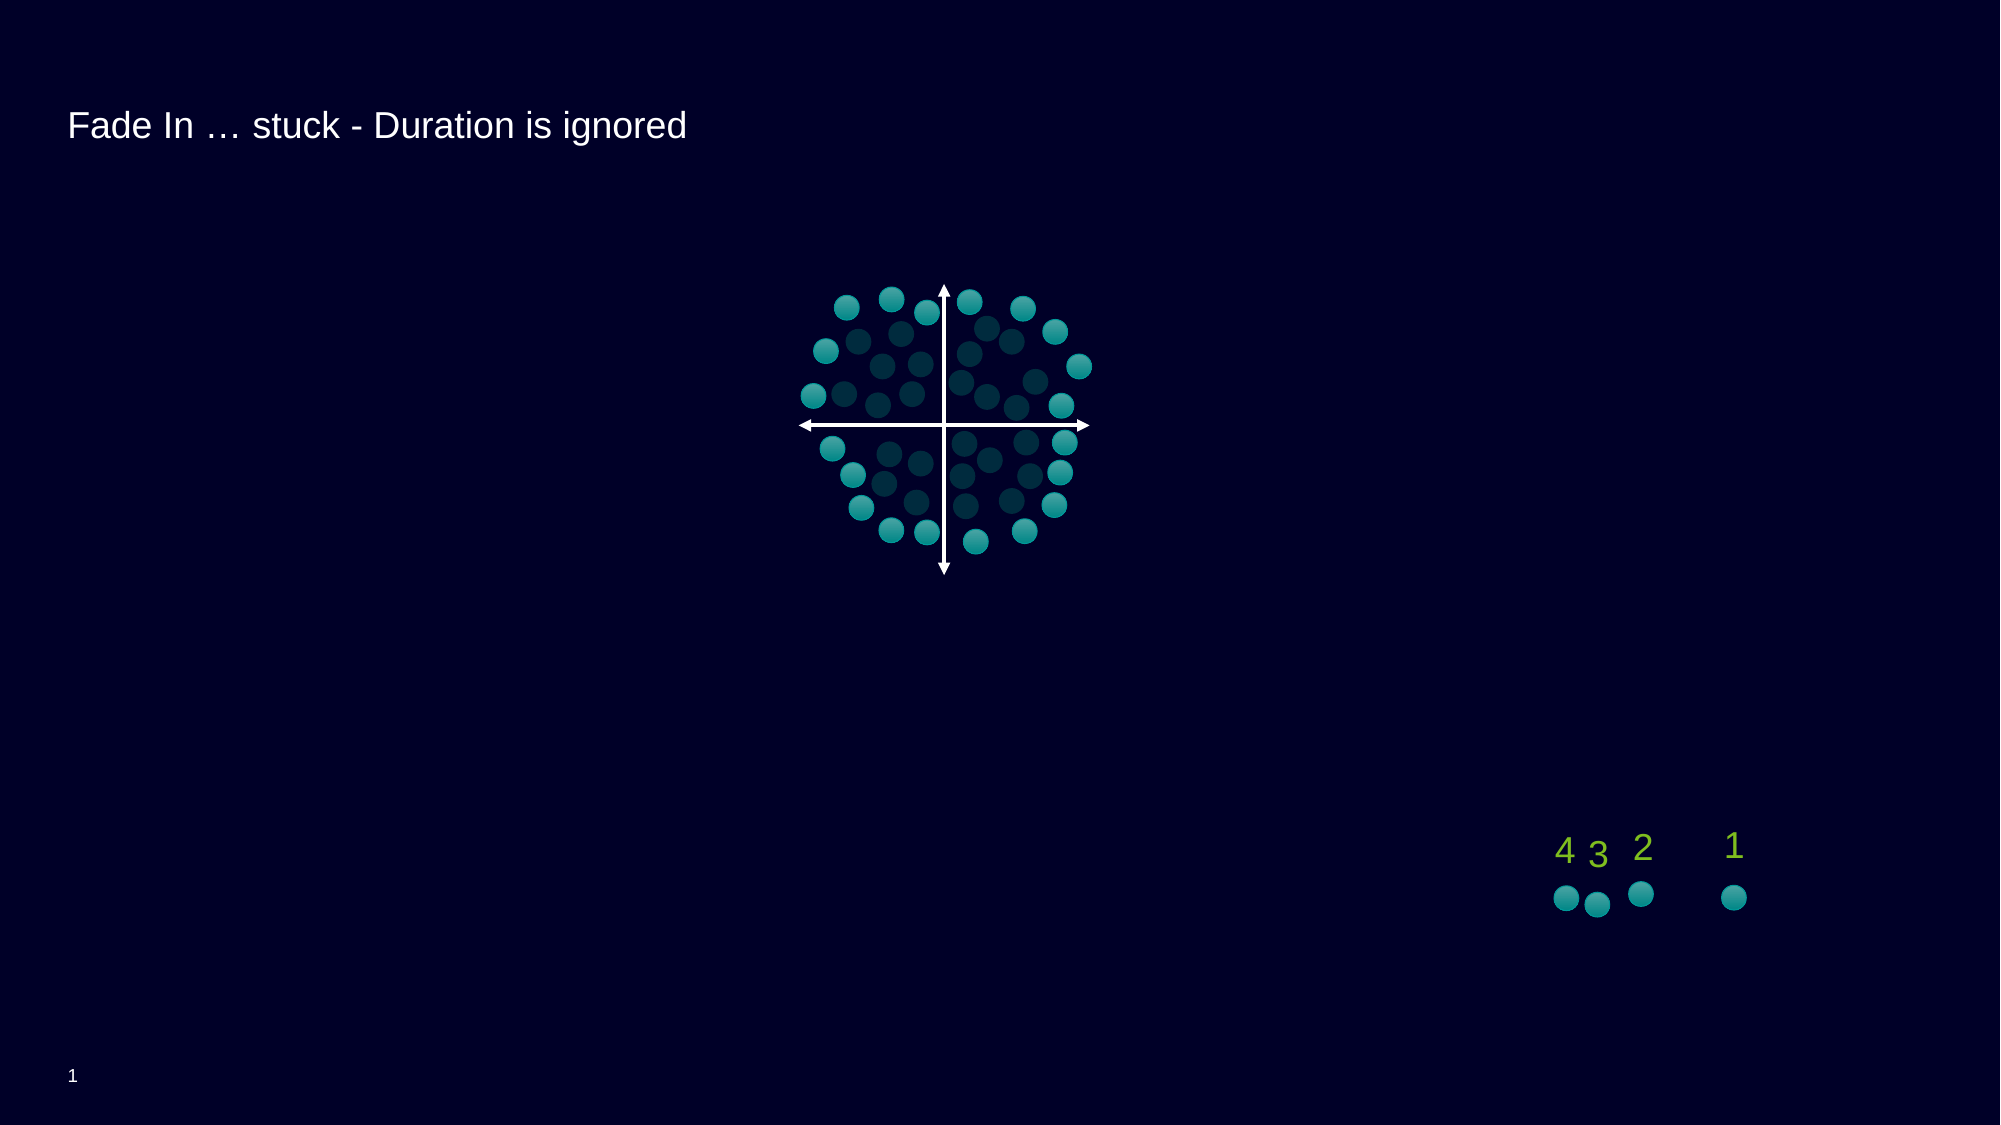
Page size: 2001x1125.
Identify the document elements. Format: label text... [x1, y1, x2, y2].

text_box 4 [1558, 842, 1567, 855]
text_box [1042, 492, 1067, 518]
text_box [831, 381, 857, 407]
text_box [974, 316, 1000, 342]
text_box [914, 520, 940, 545]
text_box [999, 329, 1025, 355]
text_box [1049, 393, 1074, 419]
text_box [846, 329, 871, 355]
text_box [1023, 369, 1048, 395]
text_box [963, 529, 989, 554]
text_box [974, 384, 1000, 410]
text_box [849, 495, 874, 521]
text_box [977, 447, 1003, 473]
text_box [1554, 885, 1579, 911]
text_box [953, 493, 979, 519]
text_box [865, 392, 891, 418]
text_box [1017, 463, 1043, 489]
text_box 2 [1618, 815, 1669, 876]
text_box [871, 471, 897, 497]
text_box [870, 354, 895, 379]
text_box [801, 383, 826, 409]
text_box [1012, 518, 1038, 544]
text_box [908, 451, 934, 476]
text_box [914, 300, 940, 325]
text_box [877, 441, 902, 467]
text_box [820, 436, 845, 462]
text_box [813, 338, 839, 364]
text_box [1010, 296, 1036, 322]
text_box [1628, 881, 1654, 907]
text_box [904, 490, 929, 515]
text_box [957, 341, 983, 367]
text_box [840, 462, 866, 488]
text_box [1004, 395, 1029, 421]
text_box 3 [1573, 822, 1624, 883]
text_box [879, 287, 905, 312]
text_box [1013, 430, 1039, 455]
text_box [878, 517, 904, 543]
text_box [1066, 354, 1092, 379]
text_box [1042, 319, 1068, 345]
text_box [1584, 892, 1610, 918]
text_box [1052, 430, 1078, 455]
text_box [949, 370, 974, 396]
title Fade In … stuck - Duration is ignored [67, 78, 1934, 173]
text_box [952, 431, 977, 457]
text_box [1047, 460, 1073, 485]
text_box [957, 289, 983, 315]
text_box [1721, 885, 1747, 911]
text_box [950, 463, 975, 489]
text_box 4 [1539, 818, 1591, 879]
text_box [888, 321, 914, 347]
text_box [999, 488, 1025, 514]
text_box [908, 352, 934, 377]
text_box [834, 295, 860, 321]
text_box [899, 381, 925, 407]
text_box 1 [1708, 814, 1760, 874]
